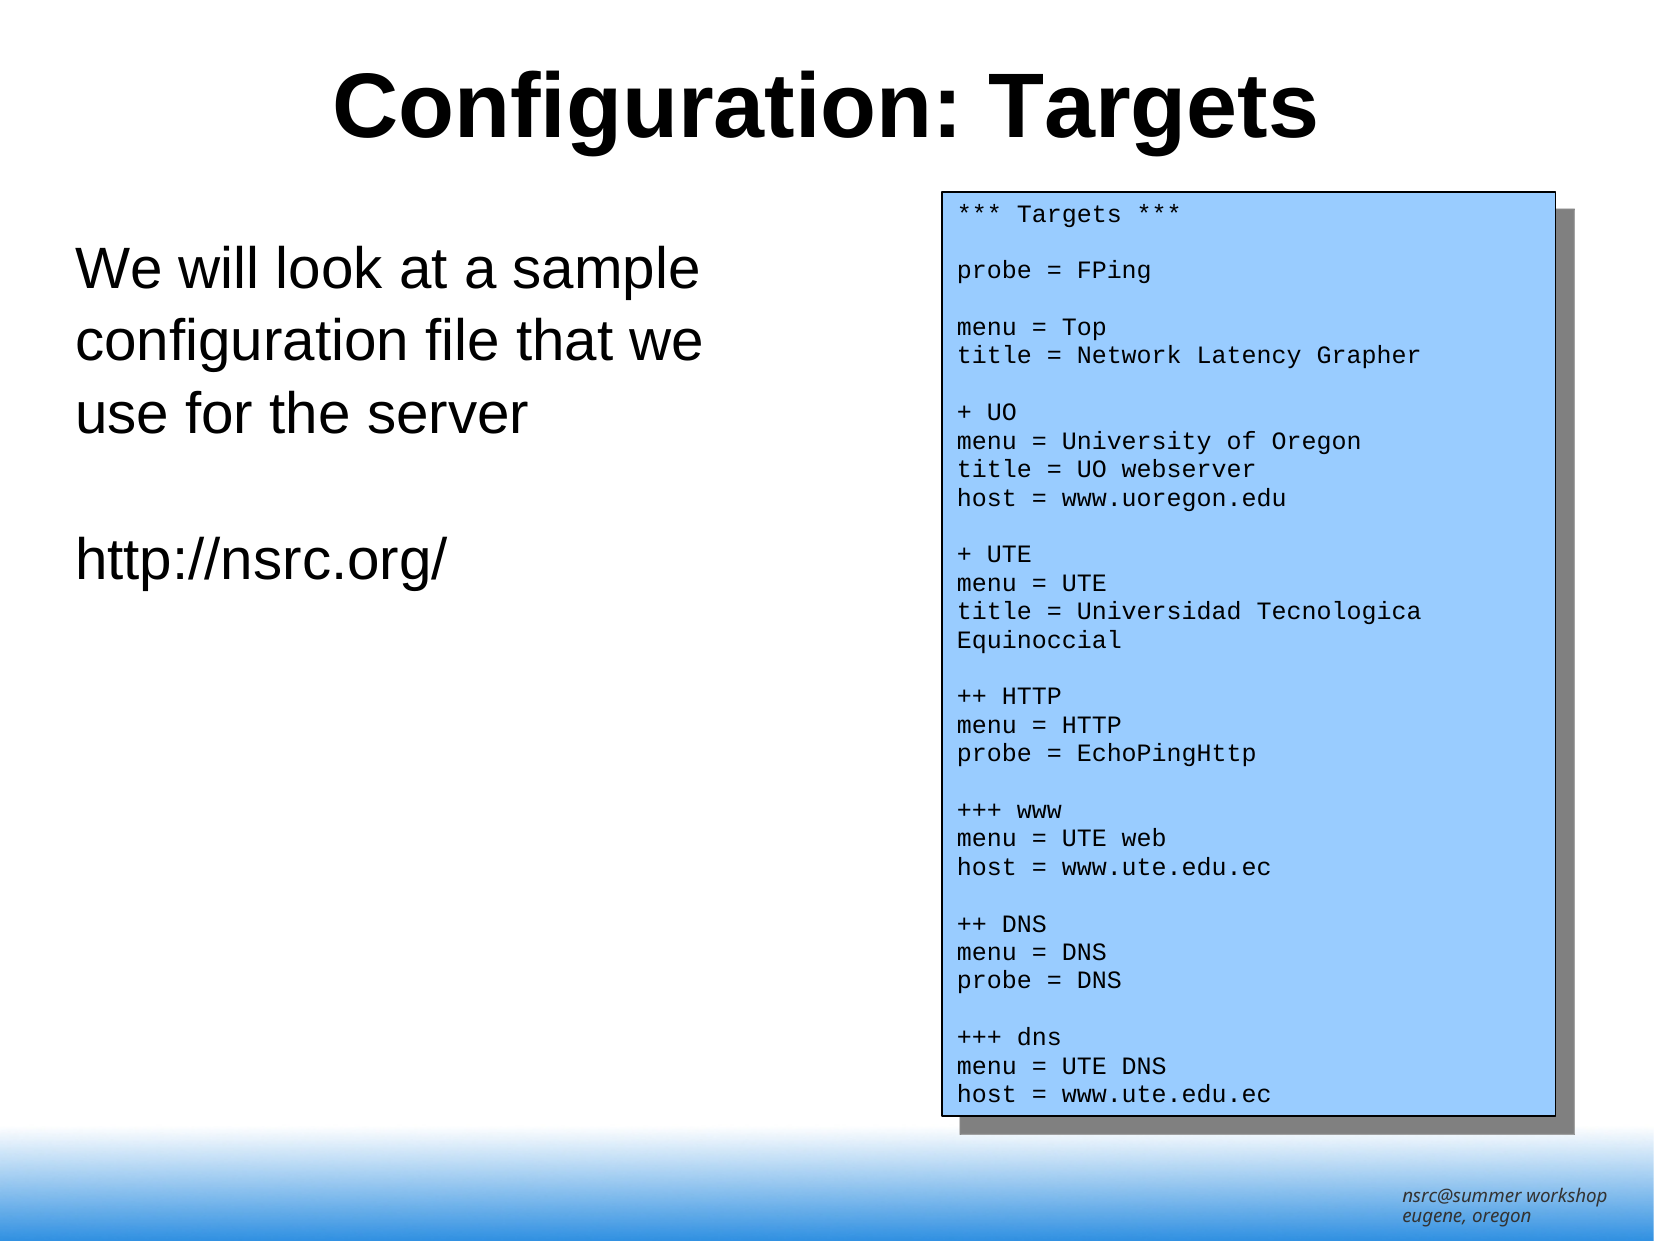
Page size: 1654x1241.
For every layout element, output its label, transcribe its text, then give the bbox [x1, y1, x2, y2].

text_box We will look at a sample configuration file that we use for the server http://nsrc.org/ [60, 219, 737, 599]
picture [0, 1124, 1654, 1241]
text_box *** Targets *** probe = FPing menu = Top title = Network Latency Grapher + UO menu = University of Oregon title = UO webserver host = www.uoregon.edu + UTE menu = UTE title = Universidad Tecnologica Equinoccial ++ HTTP menu = HTTP probe = EchoPingHttp +++ www menu = UTE web host = www.ute.edu.ec ++ DNS menu = DNS probe = DNS +++ dns menu = UTE DNS host = www.ute.edu.ec [942, 191, 1556, 1116]
title Configuration: Targets [82, 19, 1571, 188]
